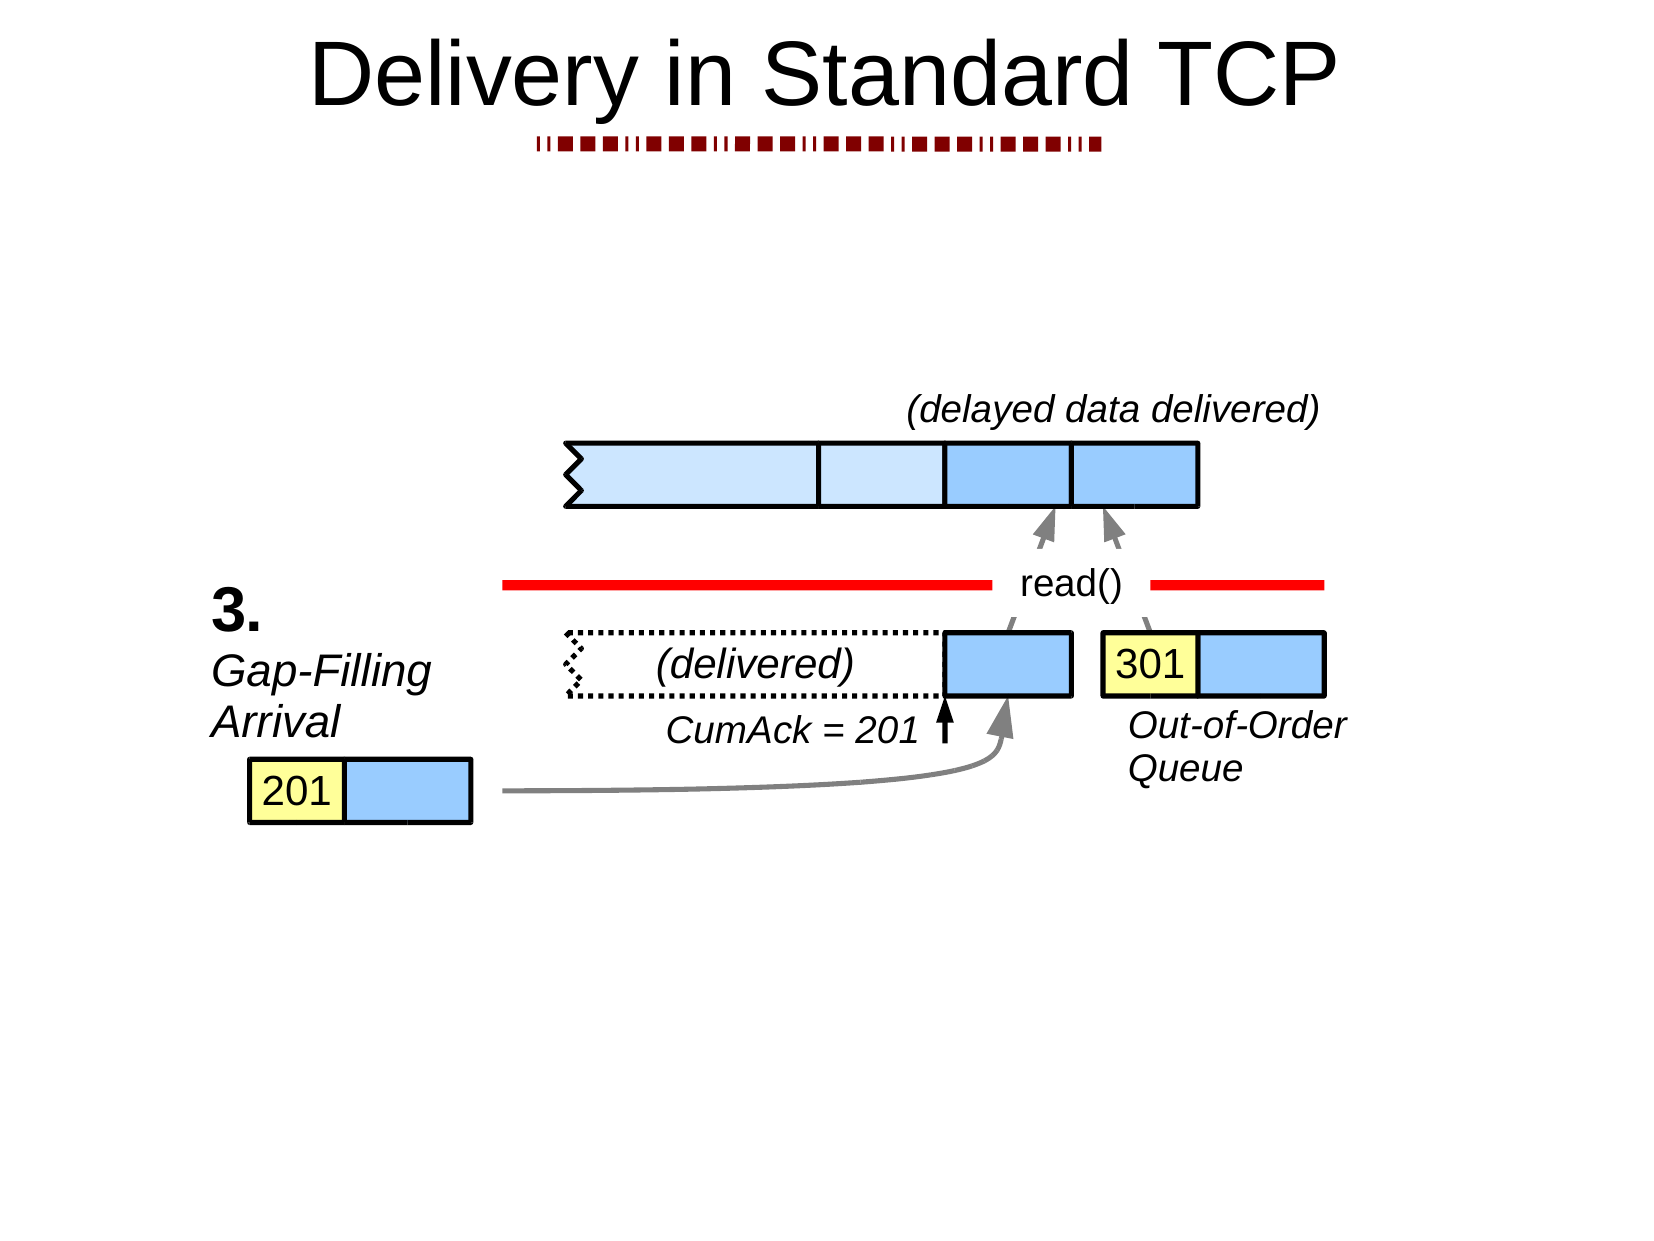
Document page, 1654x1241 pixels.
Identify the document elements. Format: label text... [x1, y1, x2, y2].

title Delivery in Standard TCP [75, 0, 1576, 147]
picture [186, 375, 1388, 826]
